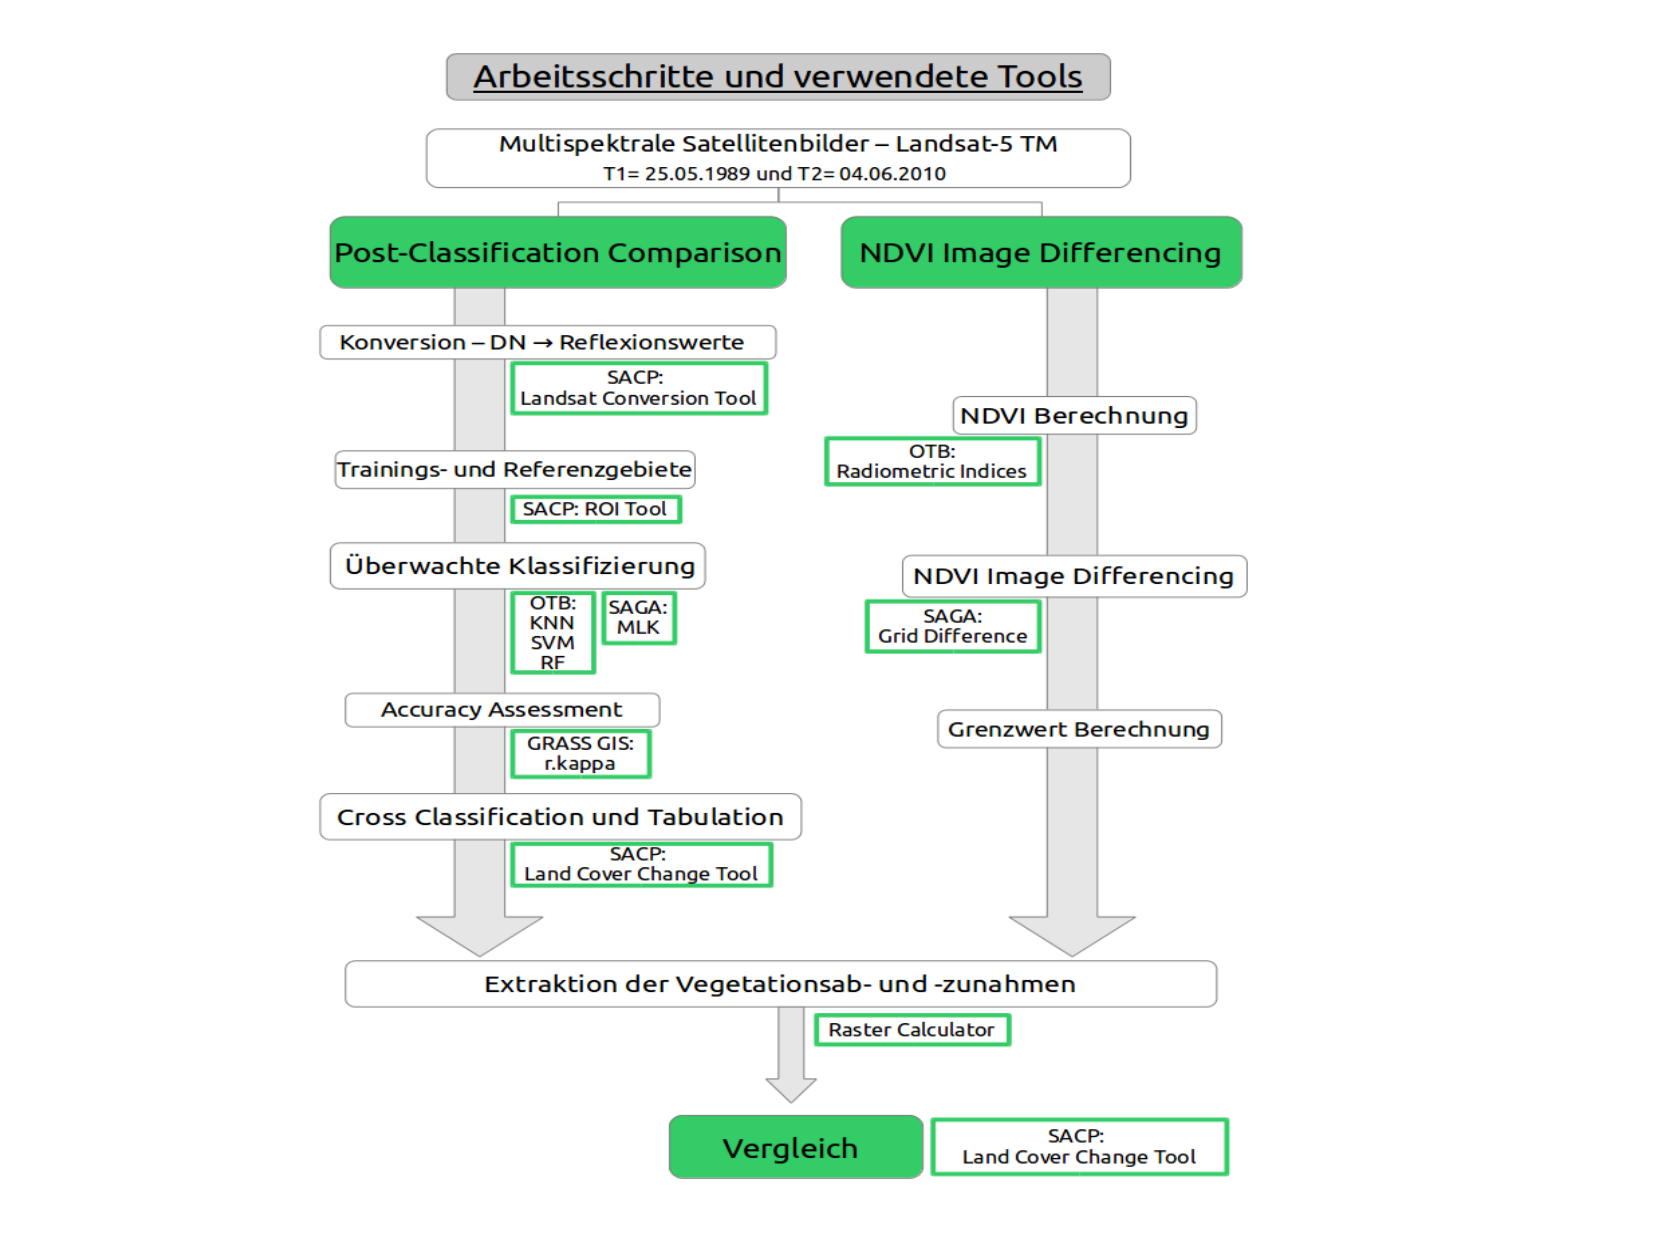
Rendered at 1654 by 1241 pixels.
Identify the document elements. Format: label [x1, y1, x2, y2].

picture [259, 0, 1323, 1241]
